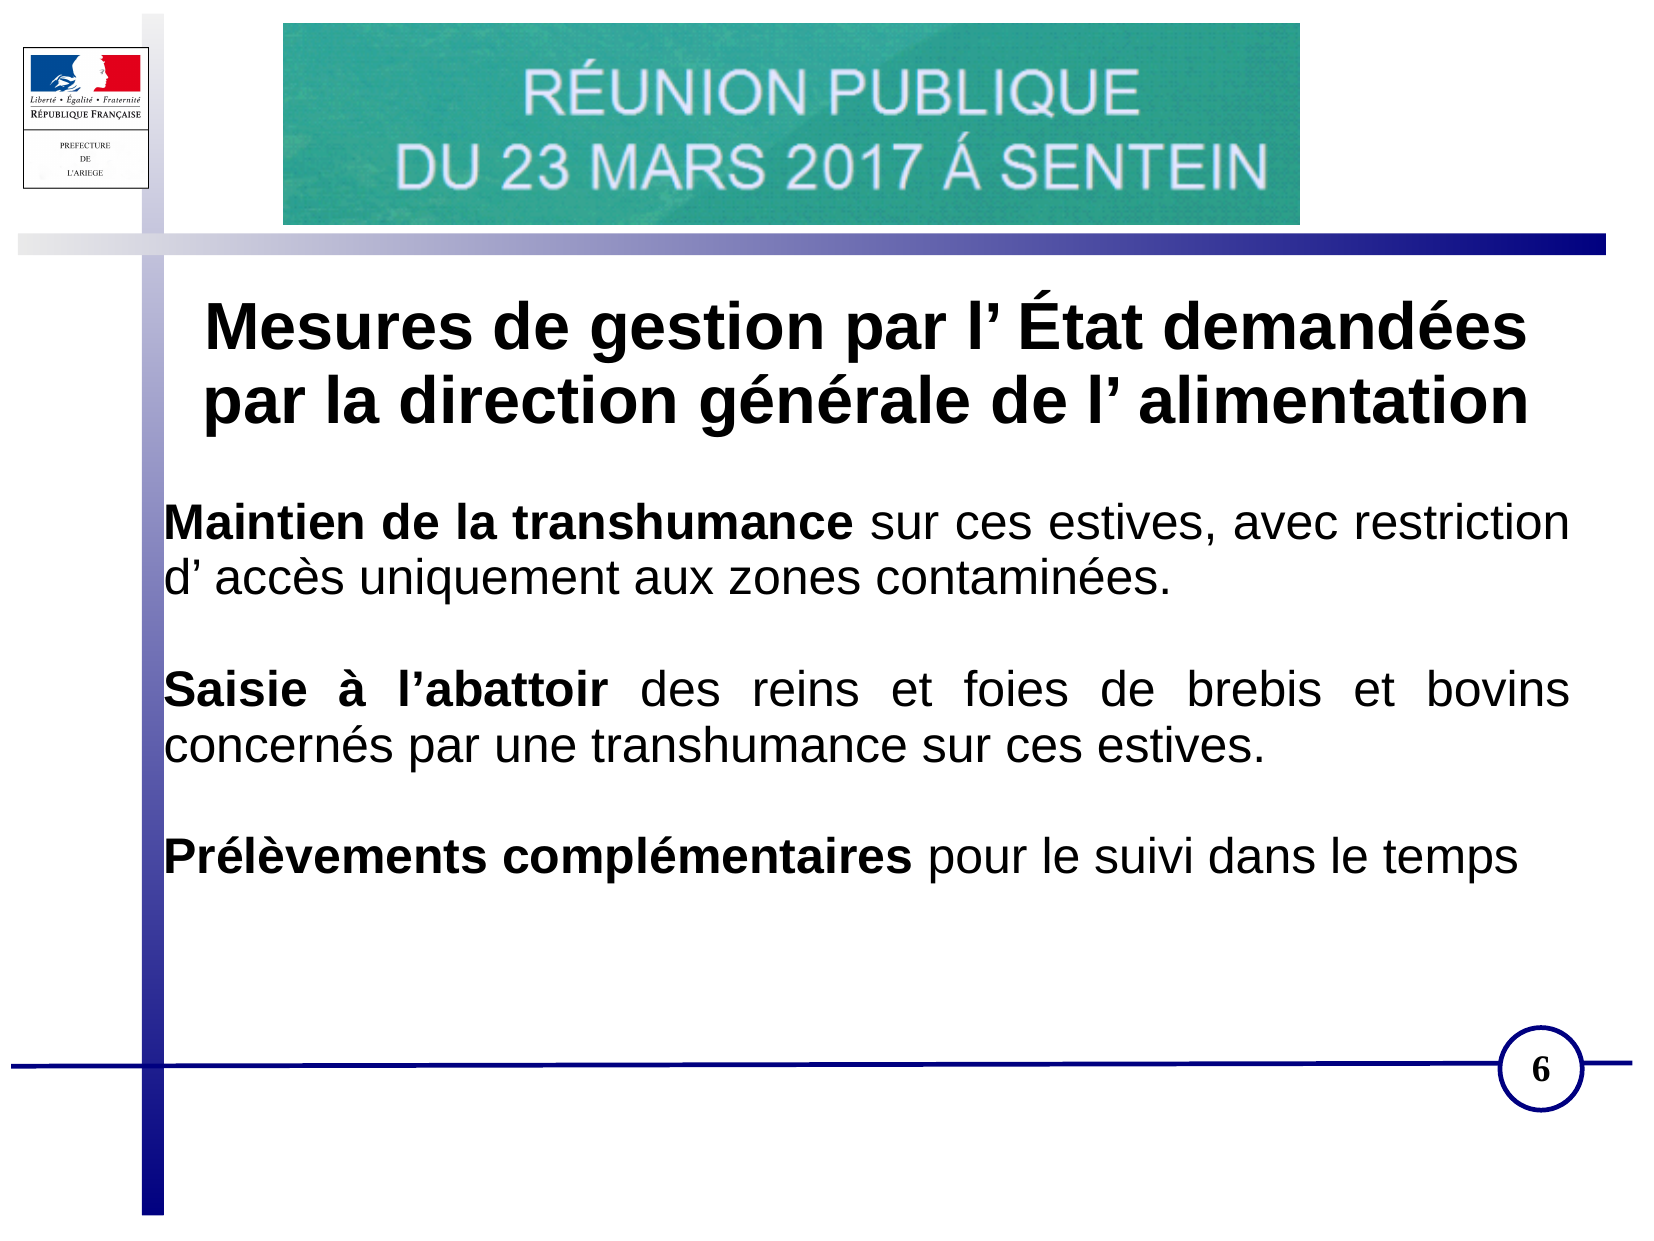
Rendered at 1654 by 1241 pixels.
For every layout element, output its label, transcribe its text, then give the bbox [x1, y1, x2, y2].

picture [23, 47, 149, 189]
subtitle Mesures de gestion par l’ État demandées par la direction générale de l’ alimentation Maintien de la transhumance sur ces estives, avec restriction d’ accès uniquement aux zones contaminées. Saisie à l’abattoir des reins et foies de brebis et bovins concernés par une transhumance sur ces estives. Prélèvements complémentaires pour le suivi dans le temps [163, 0, 1571, 1053]
